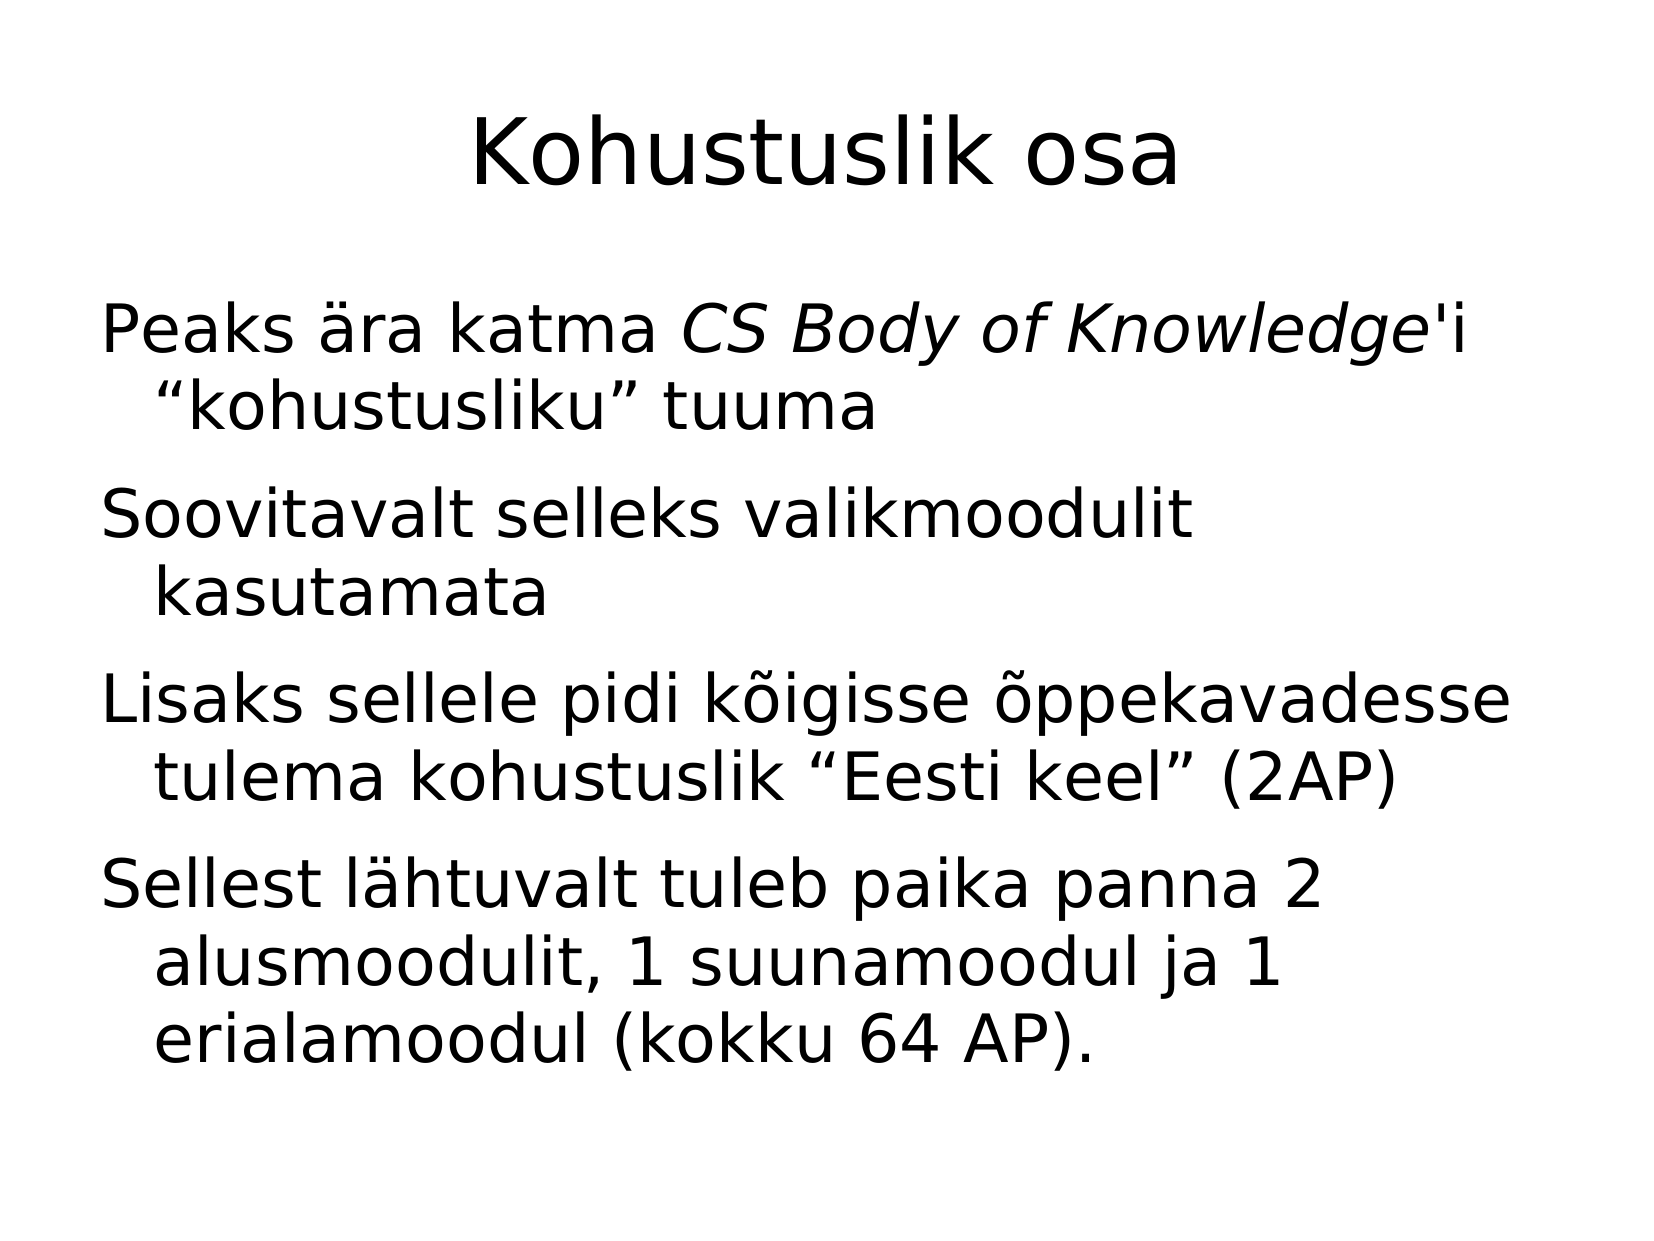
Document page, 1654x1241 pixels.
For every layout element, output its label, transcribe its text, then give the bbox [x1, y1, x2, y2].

title Kohustuslik osa [82, 49, 1571, 257]
list Peaks ära katma CS Body of Knowledge'i “kohustusliku” tuuma Soovitavalt selleks valikmoodulit kasutamata Lisaks sellele pidi kõigisse õppekavadesse tulema kohustuslik “Eesti keel” (2AP) Sellest lähtuvalt tuleb paika panna 2 alusmoodulit, 1 suunamoodul ja 1 erialamoodul (kokku 64 AP). [82, 290, 1571, 1109]
